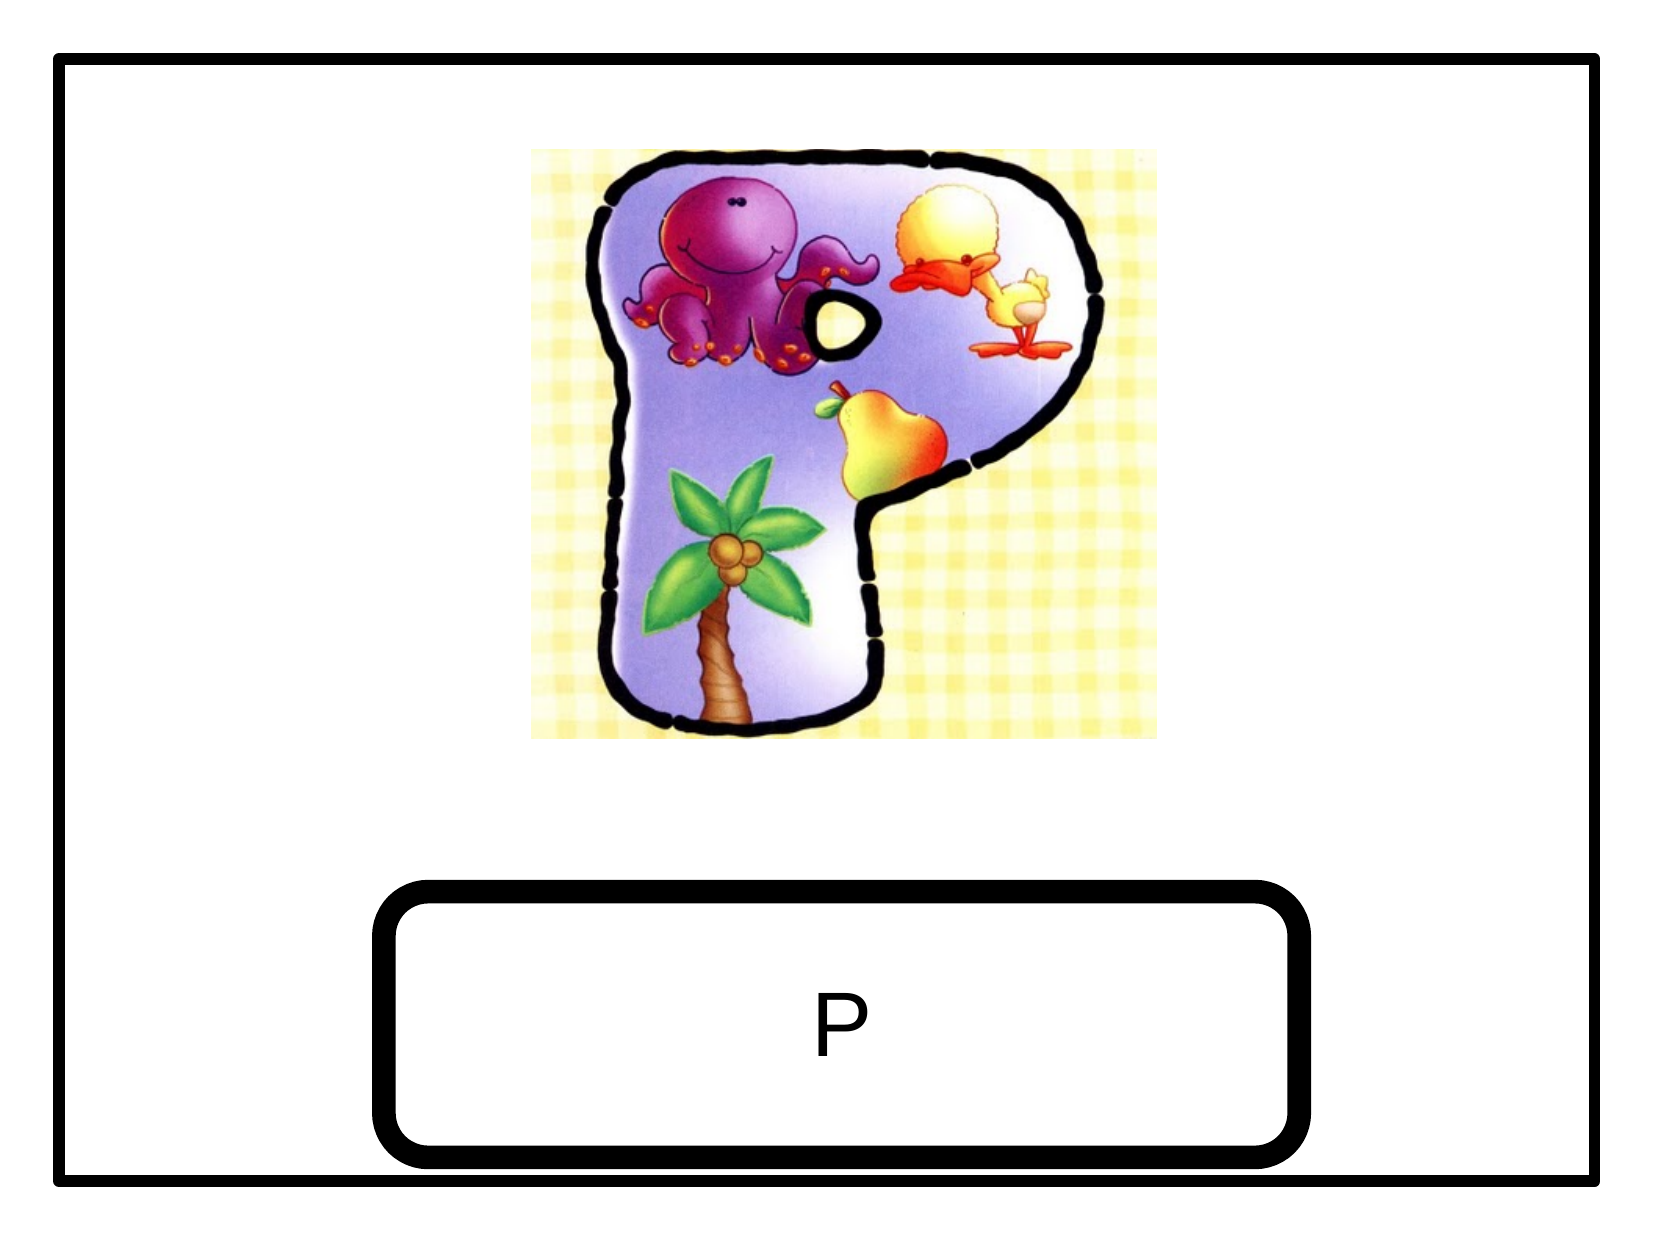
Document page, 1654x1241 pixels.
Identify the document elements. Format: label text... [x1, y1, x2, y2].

text_box P [383, 891, 1300, 1158]
text_box [59, 59, 1595, 1182]
picture [531, 149, 1157, 739]
